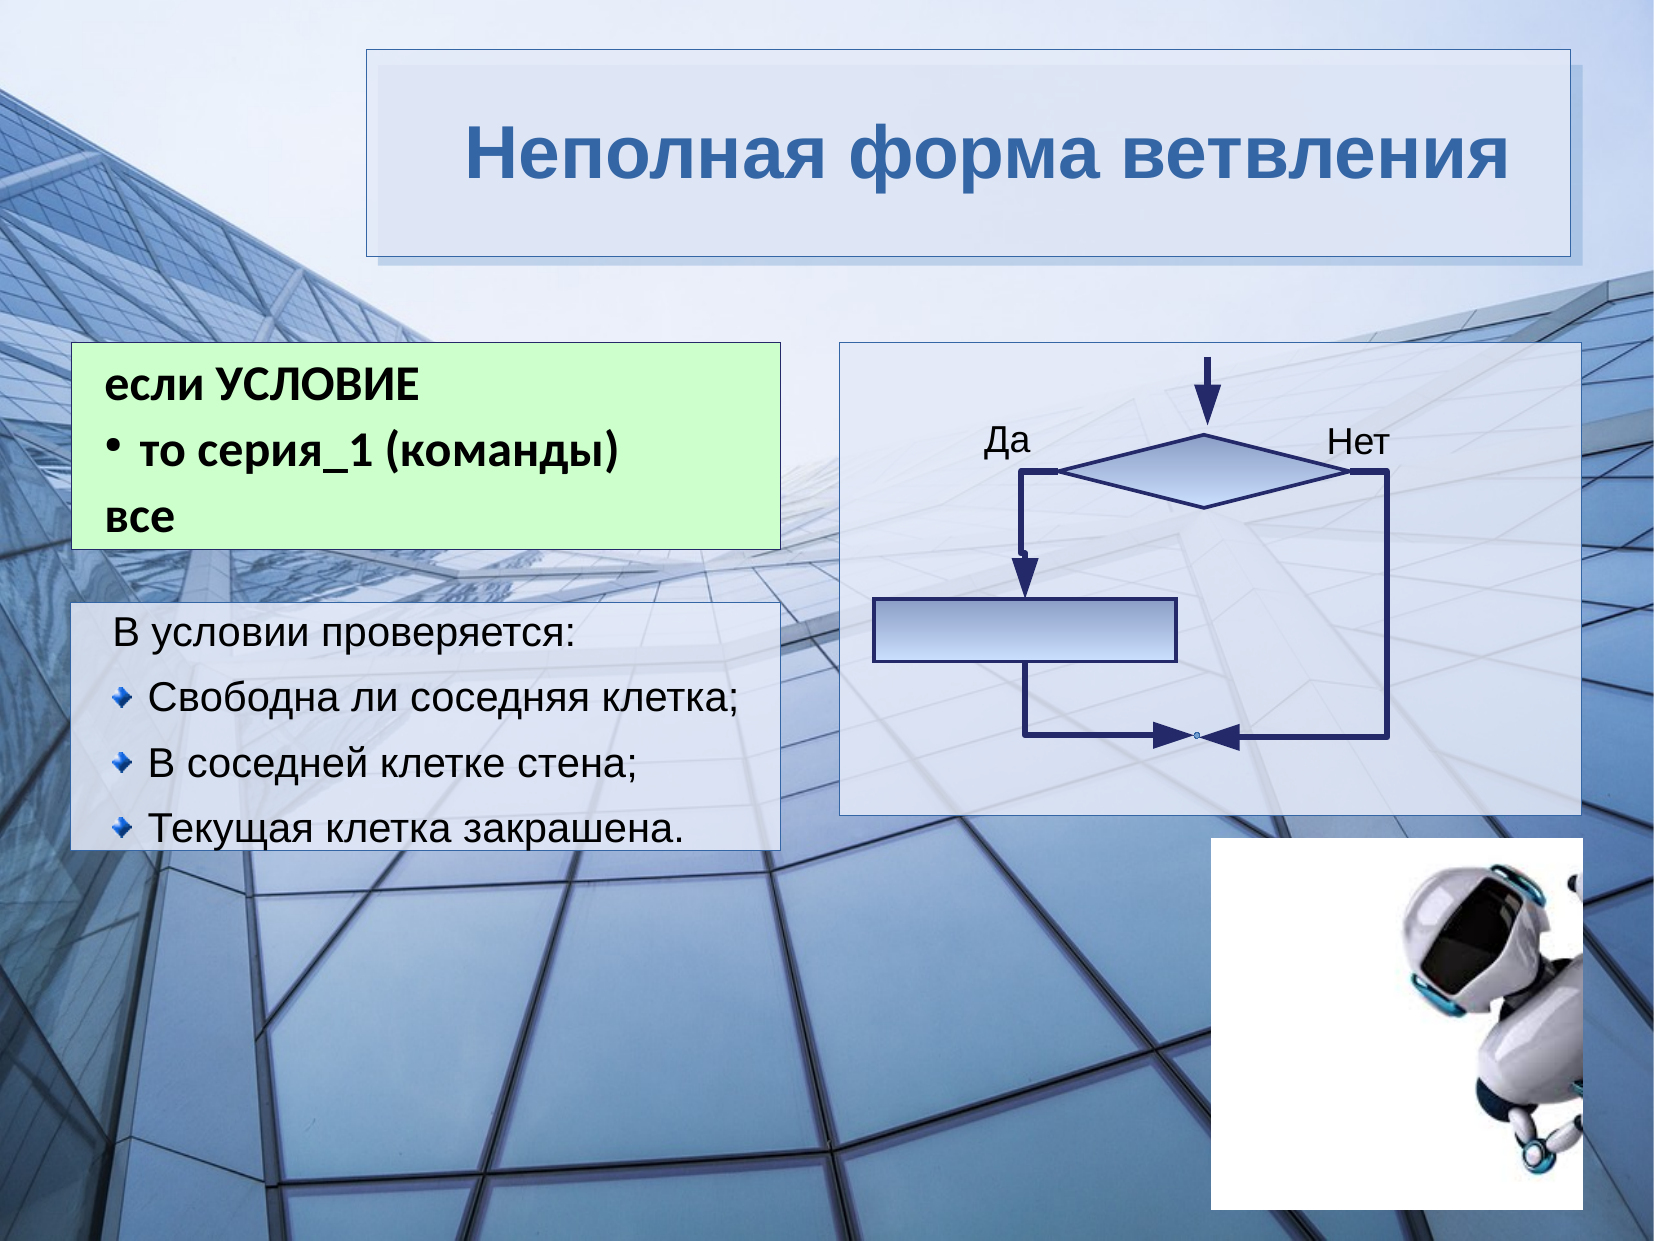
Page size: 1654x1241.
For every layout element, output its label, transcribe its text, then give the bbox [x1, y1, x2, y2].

text_box [839, 342, 1582, 816]
text_box Да [969, 411, 1053, 497]
title Неполная форма ветвления [366, 49, 1571, 257]
text_box если УСЛОВИЕ то серия_1 (команды) все [71, 342, 781, 550]
text_box Нет [1311, 413, 1419, 499]
picture [0, 0, 1654, 1241]
text_box В условии проверяется: Свободна ли соседняя клетка; В соседней клетке стена; Текущая клетка закрашена. [70, 602, 781, 851]
text_box [377, 64, 1583, 266]
